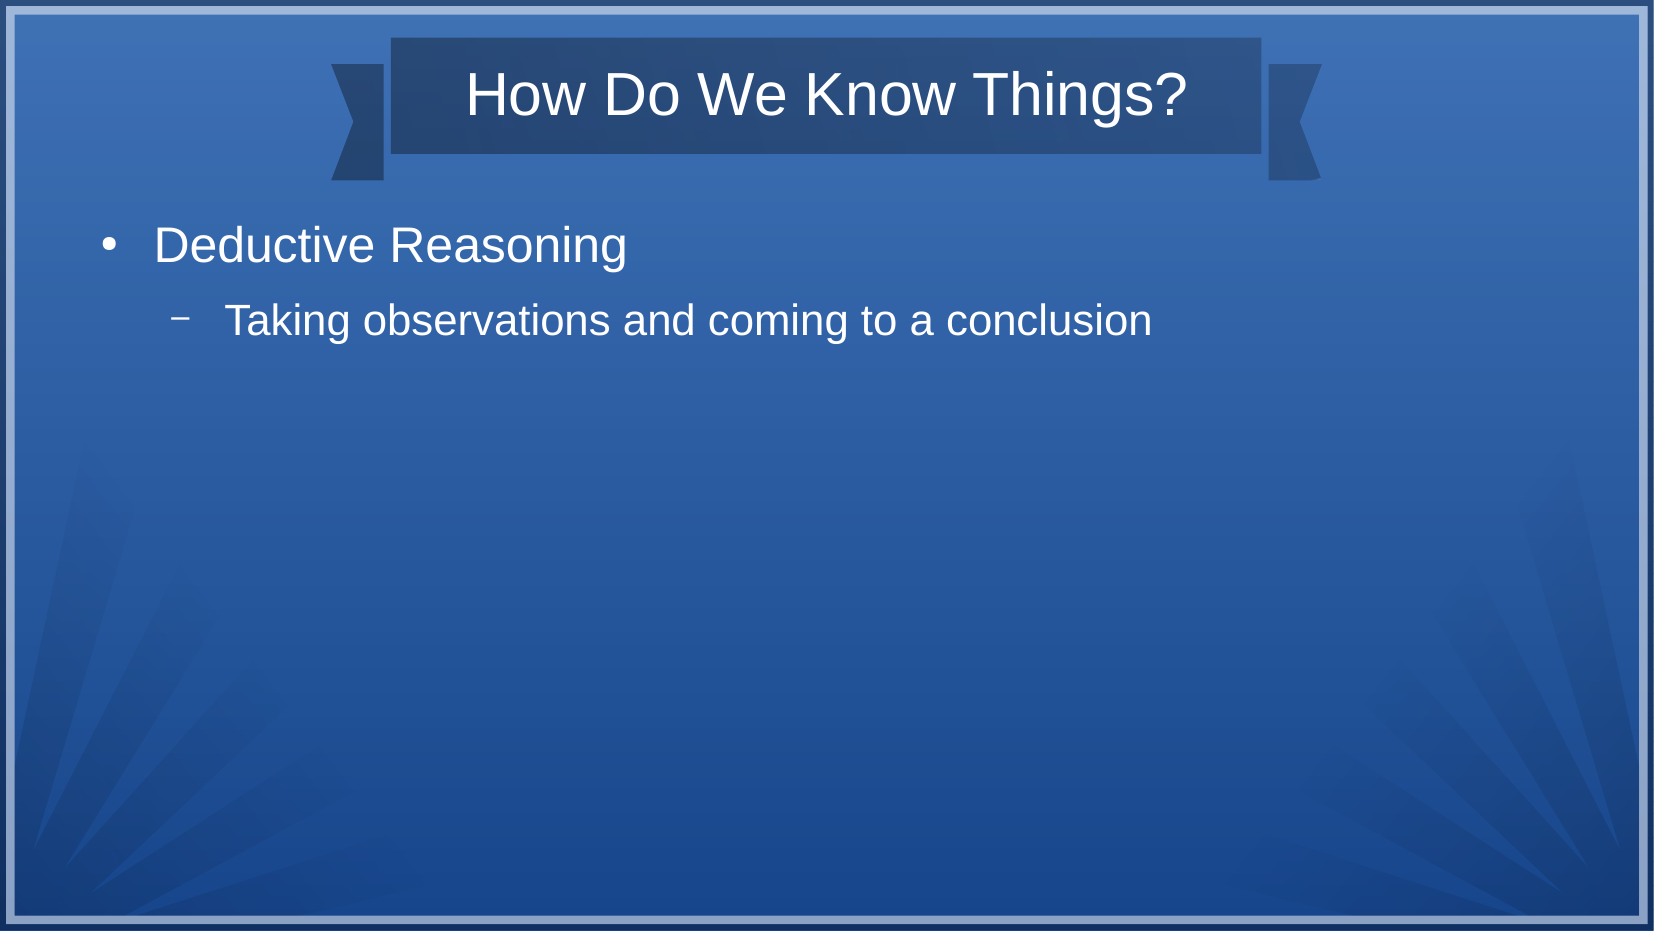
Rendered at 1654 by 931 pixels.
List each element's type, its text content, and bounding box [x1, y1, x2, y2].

list Deductive Reasoning Taking observations and coming to a conclusion [82, 217, 1571, 758]
title How Do We Know Things? [389, 35, 1264, 154]
